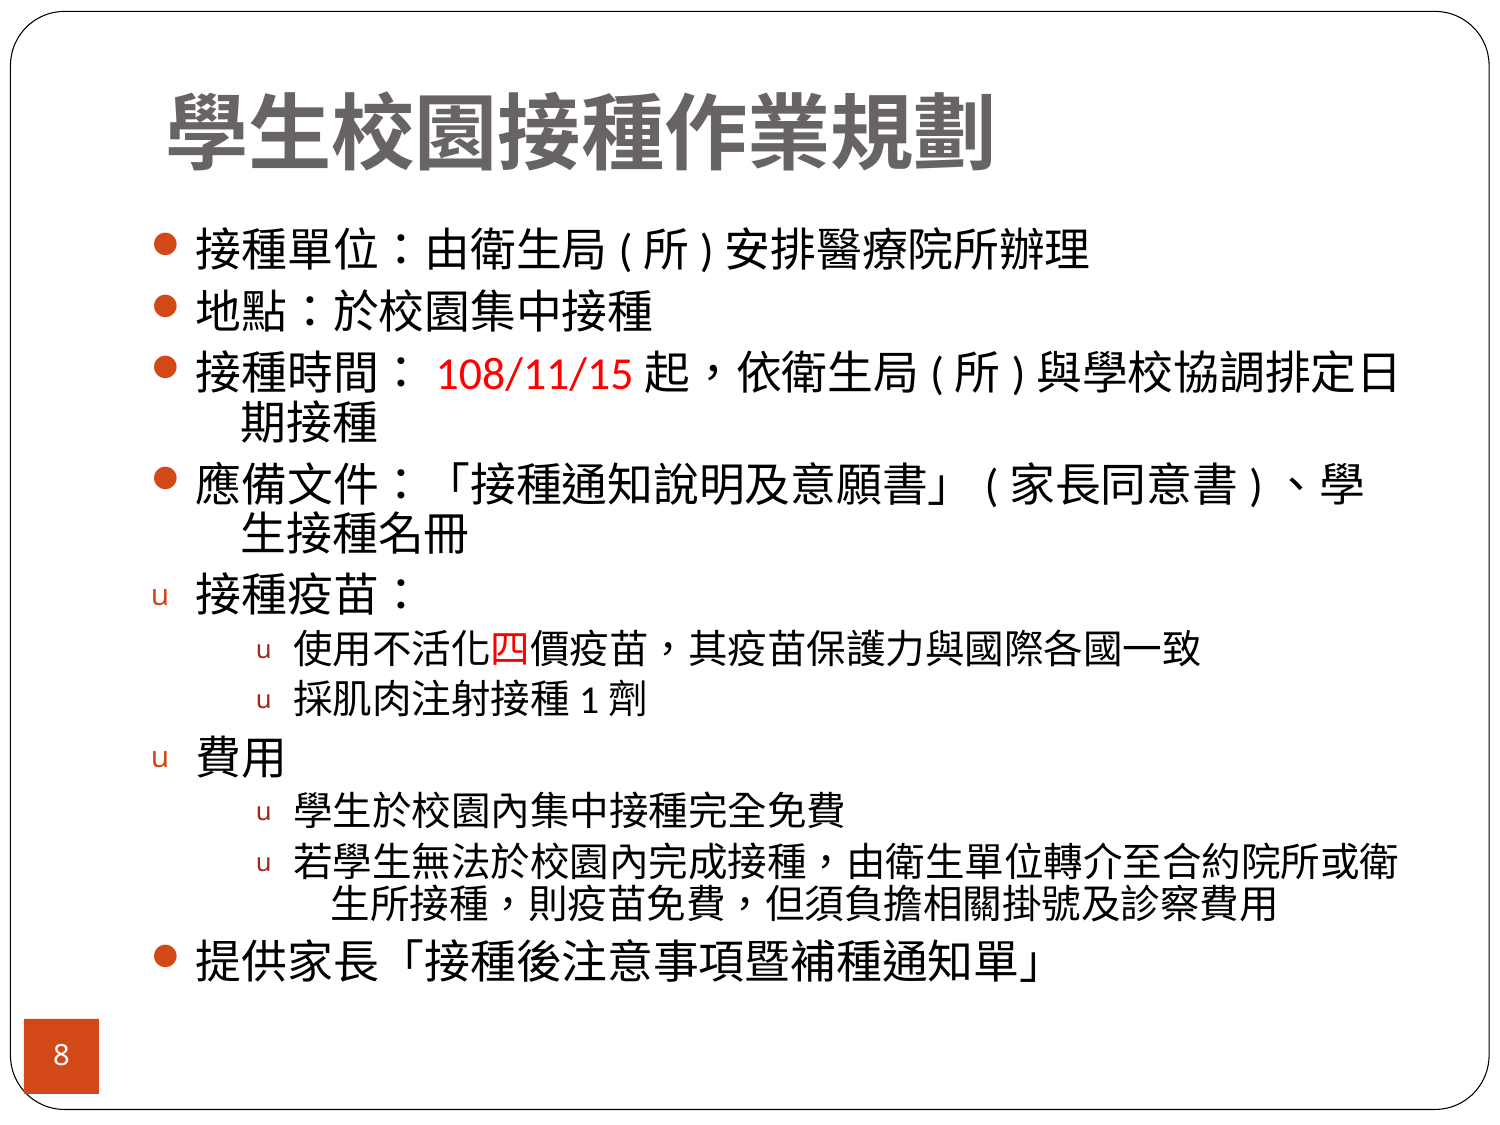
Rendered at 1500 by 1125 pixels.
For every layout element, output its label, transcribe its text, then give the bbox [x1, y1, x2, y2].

list 接種單位：由衛生局(所)安排醫療院所辦理 地點：於校園集中接種 接種時間：108/11/15起，依衛生局(所)與學校協調排定日期接種 應備文件：「接種通知說明及意願書」(家長同意書)、學生接種名冊 接種疫苗： 使用不活化四價疫苗，其疫苗保護力與國際各國一致 採肌肉注射接種1劑 費用 學生於校園內集中接種完全免費 若學生無法於校園內完成接種，由衛生單位轉介至合約院所或衛生所接種，則疫苗免費，但須負擔相關掛號及診察費用 提供家長「接種後注意事項暨補種通知單」 [135, 219, 1424, 1047]
title 學生校園接種作業規劃 [150, 7, 1426, 195]
text_box [23, 1018, 99, 1094]
